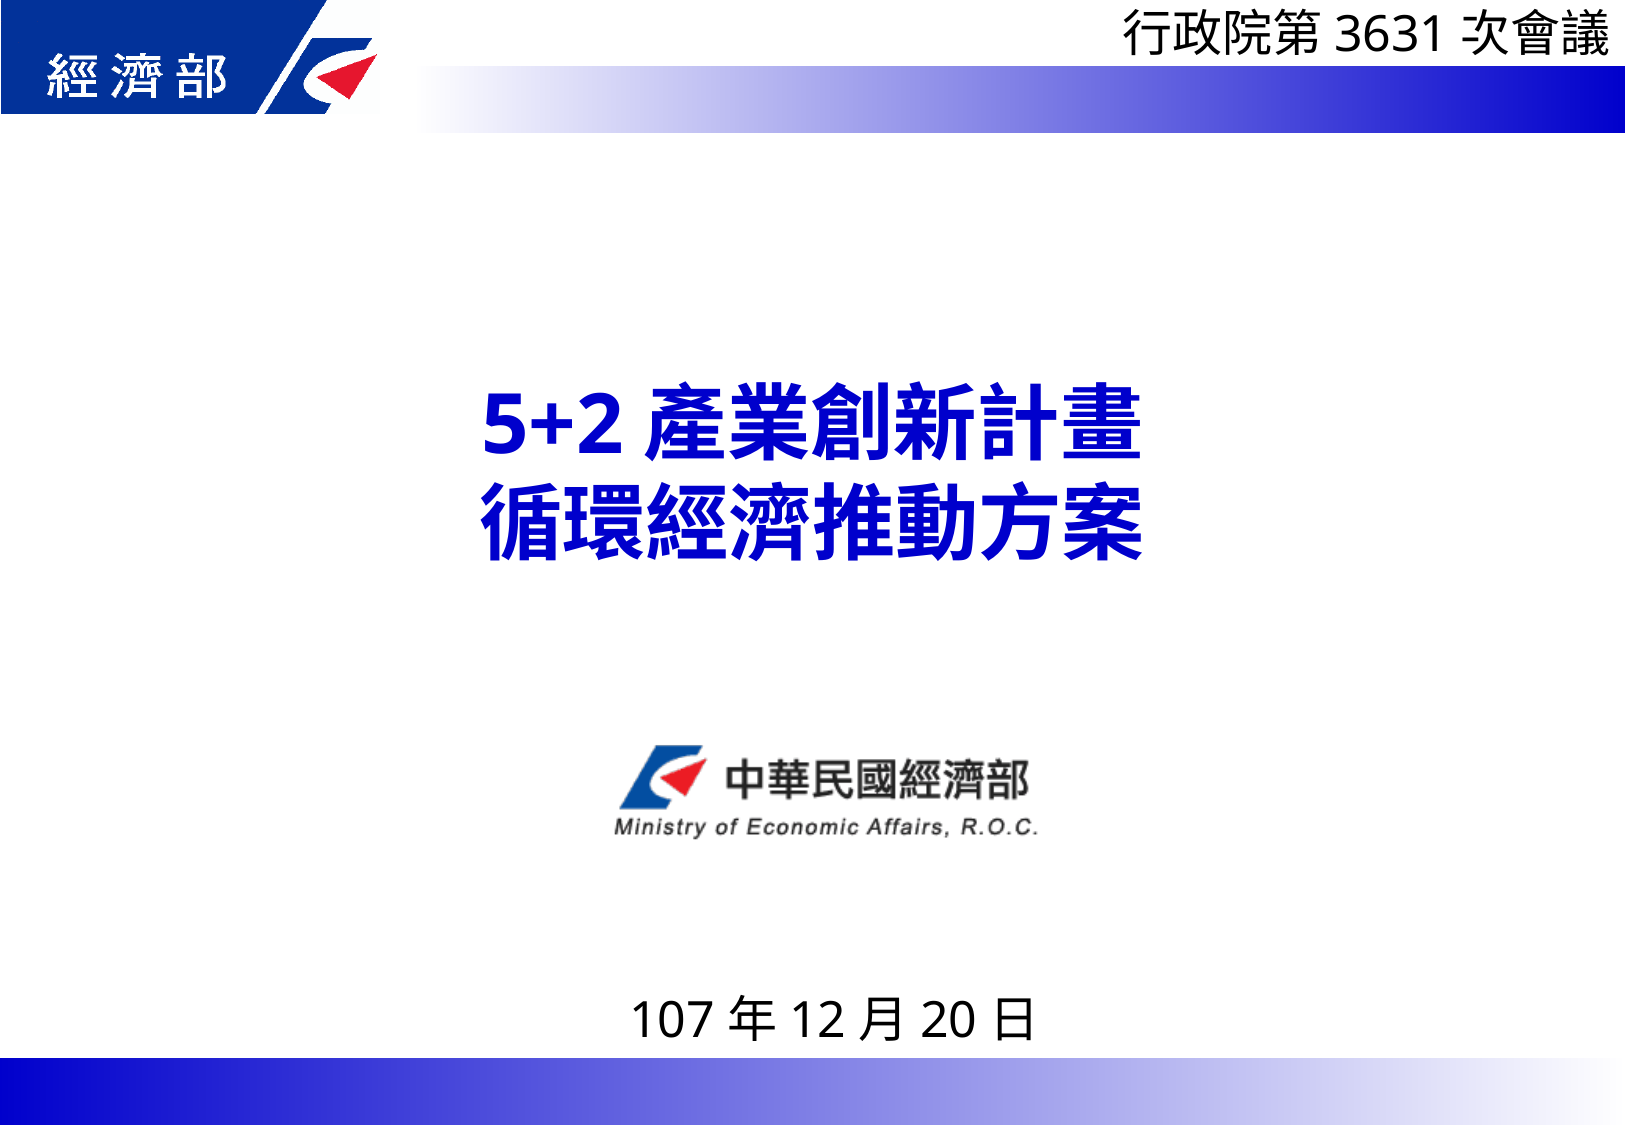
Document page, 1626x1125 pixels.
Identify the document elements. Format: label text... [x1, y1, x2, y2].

picture [0, 0, 380, 114]
title 5+2產業創新計畫 循環經濟推動方案 [121, 349, 1504, 591]
text_box 行政院第3631次會議 [945, 0, 1625, 71]
picture [598, 708, 1052, 880]
text_box 107年12月20日 [494, 985, 1175, 1058]
